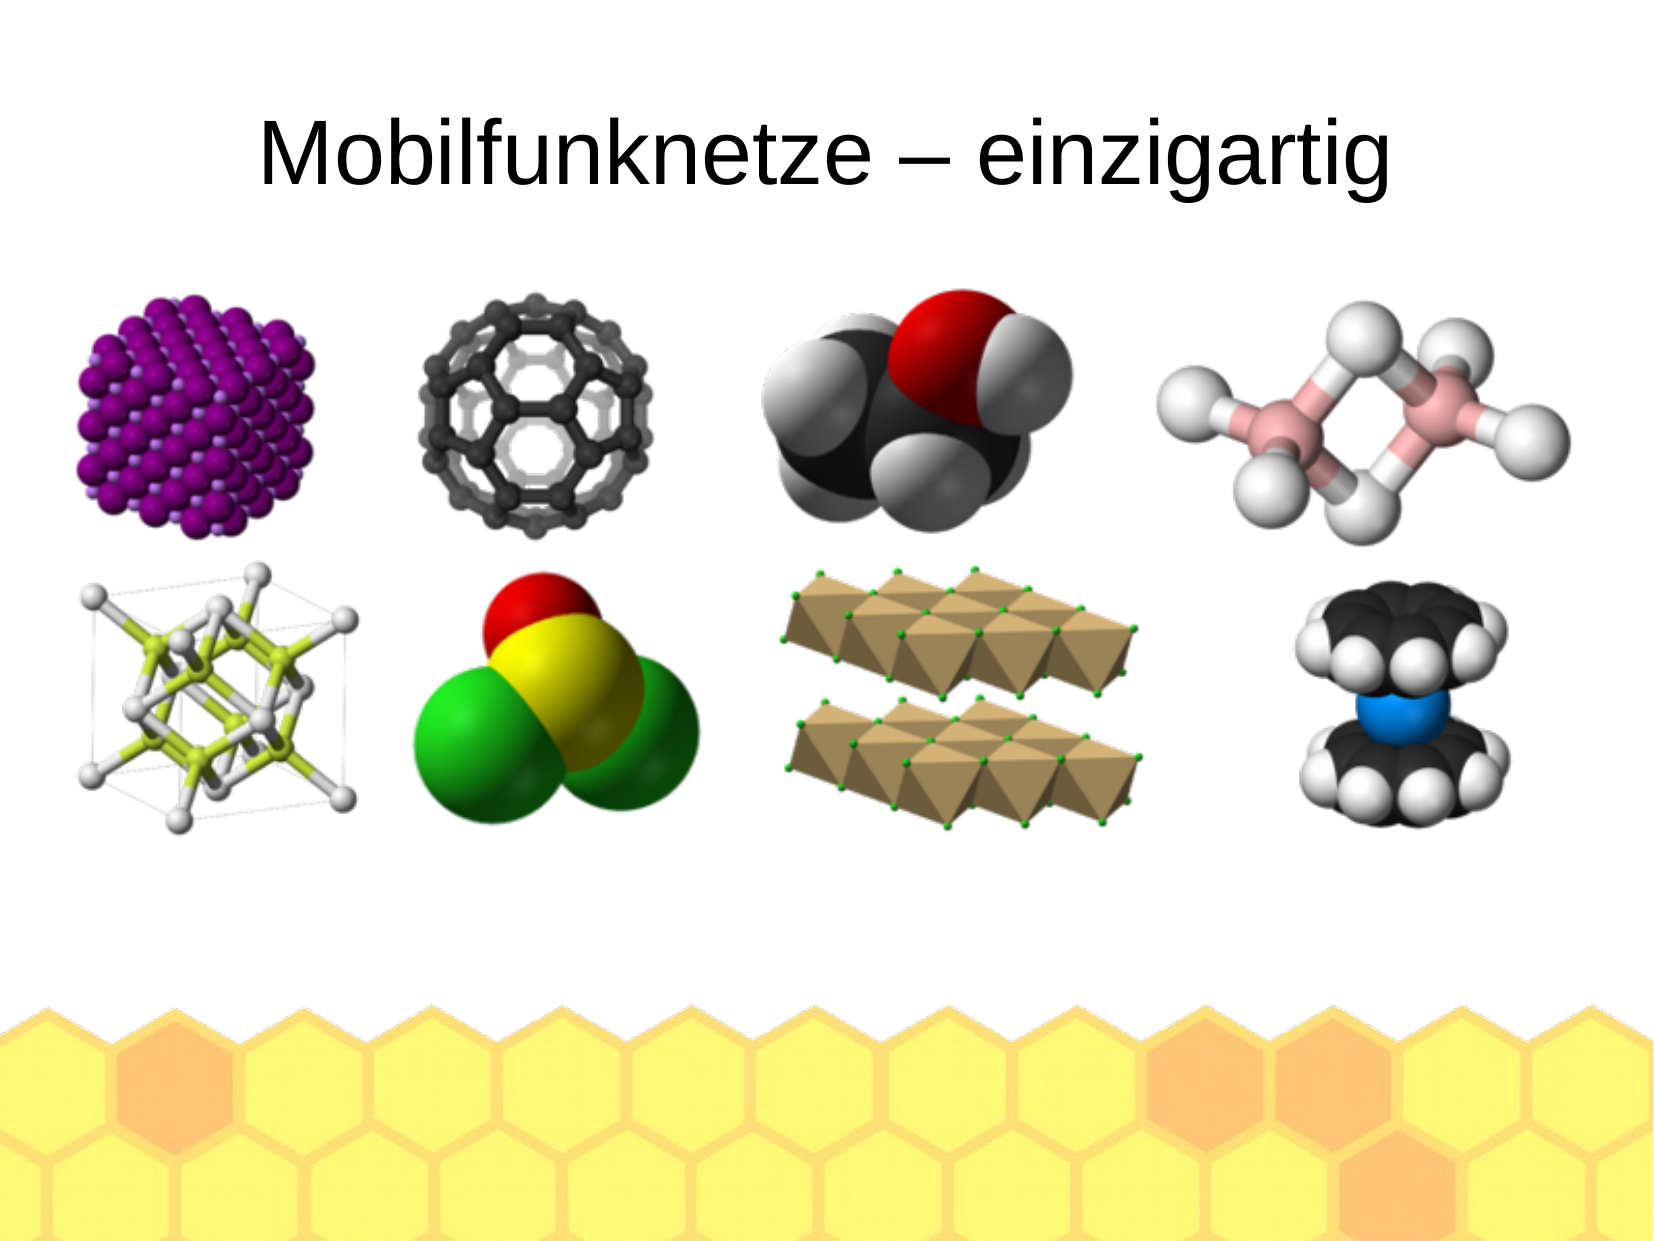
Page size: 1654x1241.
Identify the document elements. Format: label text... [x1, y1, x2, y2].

title Mobilfunknetze – einzigartig [82, 49, 1571, 250]
picture [1, 250, 1654, 872]
picture [0, 1001, 1654, 1241]
